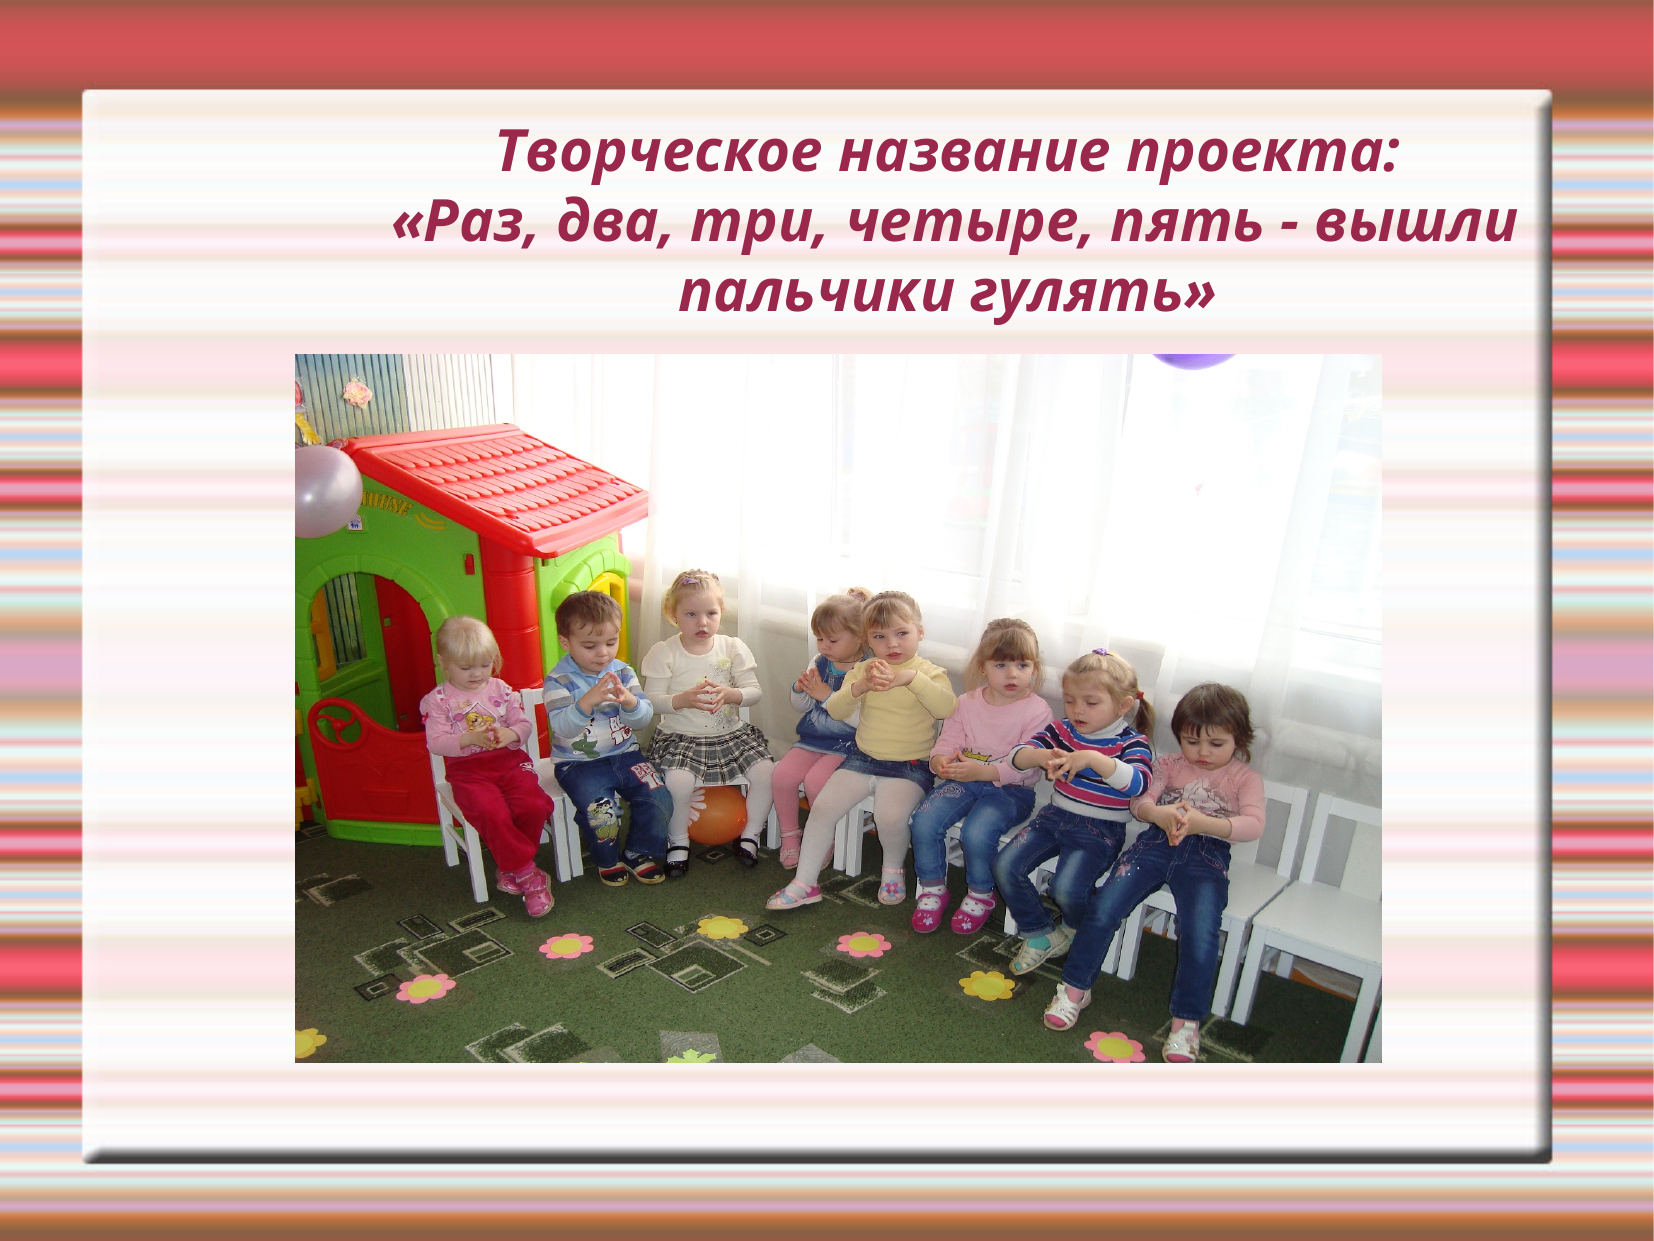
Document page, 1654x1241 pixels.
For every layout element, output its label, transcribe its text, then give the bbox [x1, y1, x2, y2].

picture [295, 354, 1382, 1063]
title Творческое название проекта: «Раз, два, три, четыре, пять - вышли пальчики гулять» [241, 95, 1654, 342]
